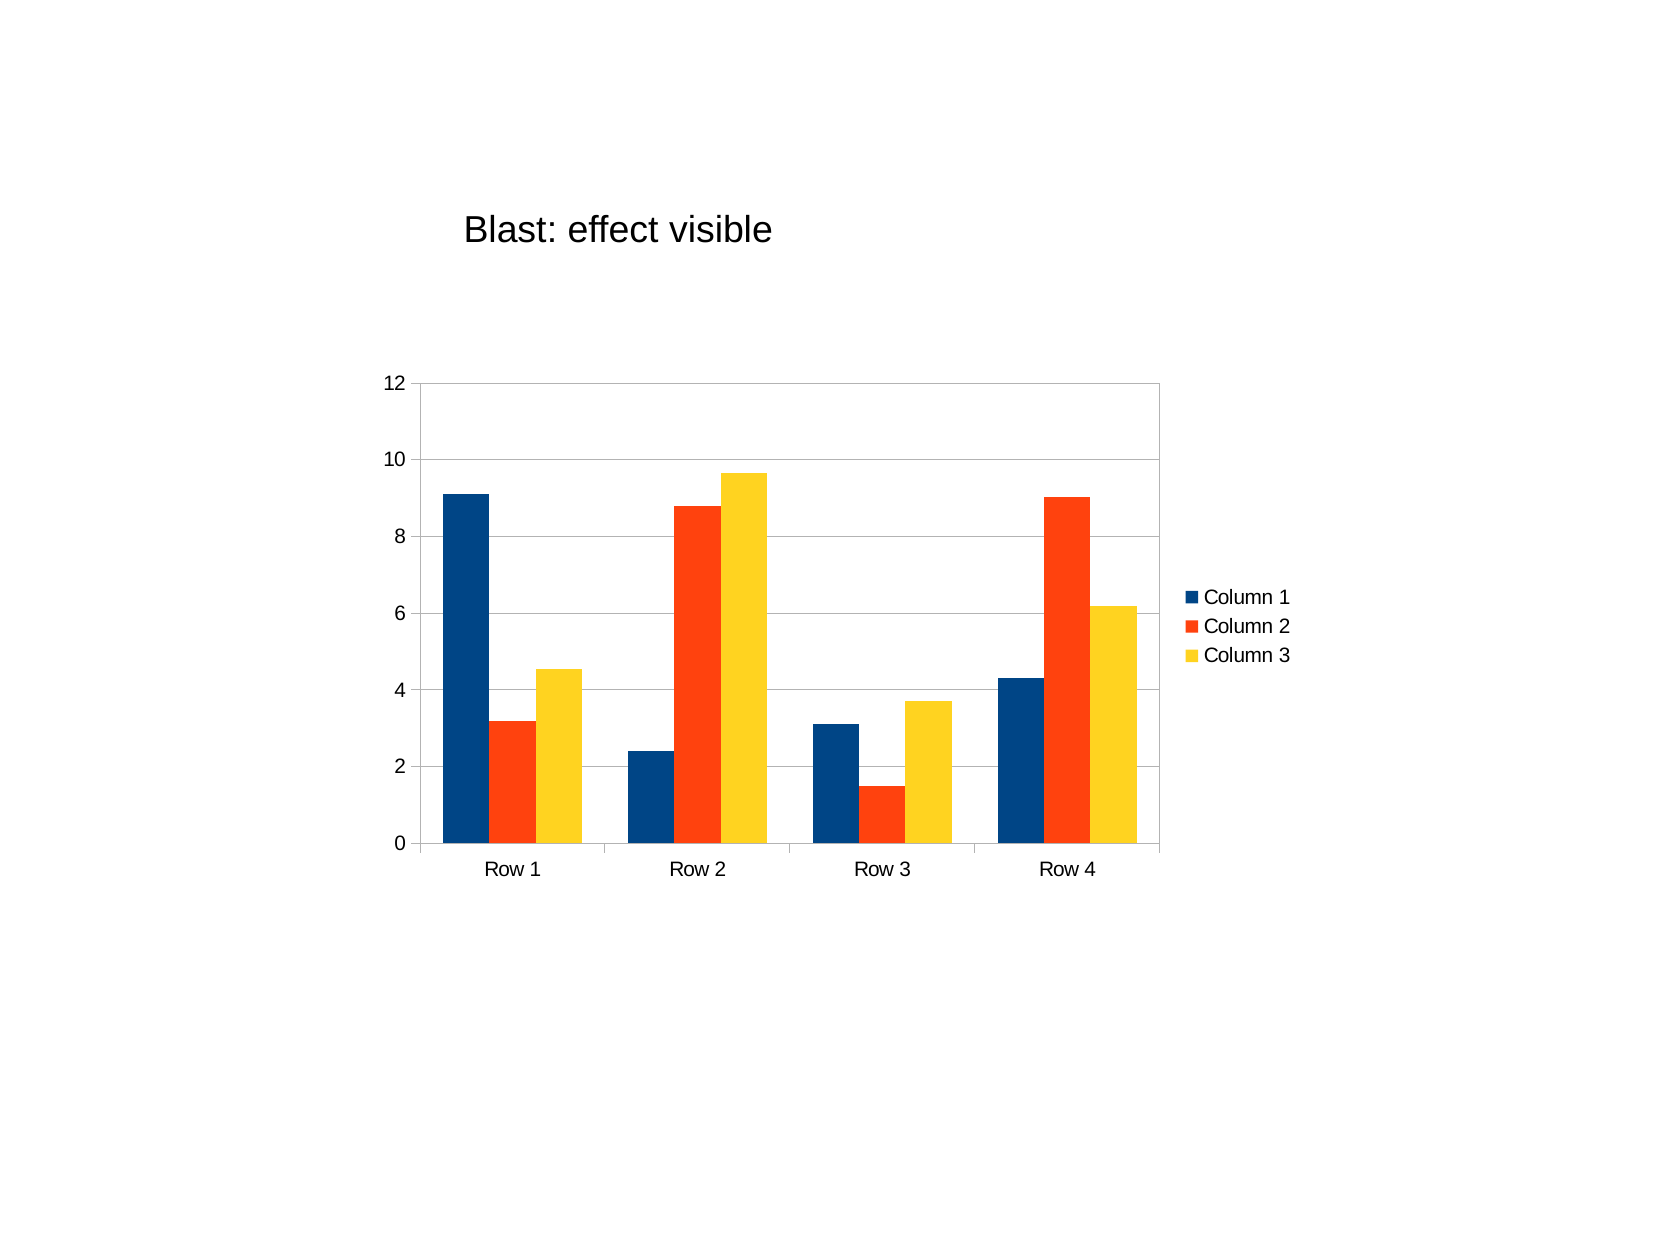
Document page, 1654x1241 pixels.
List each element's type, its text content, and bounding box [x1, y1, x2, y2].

text_box Blast: effect visible [448, 200, 1158, 258]
chart [364, 360, 1310, 893]
